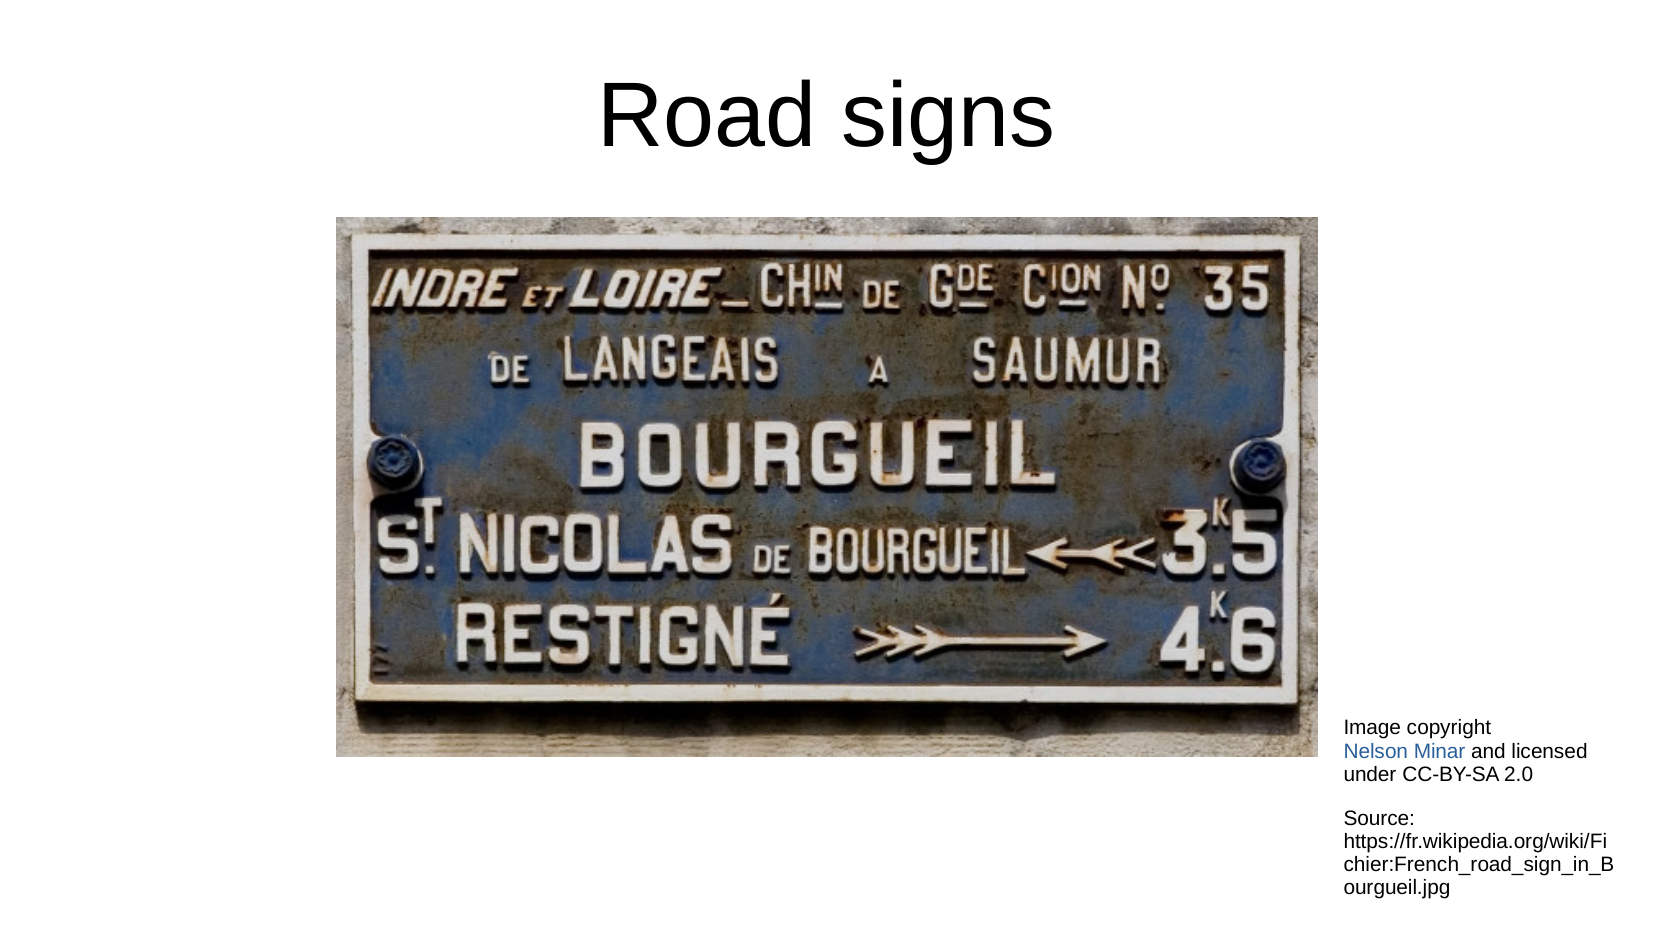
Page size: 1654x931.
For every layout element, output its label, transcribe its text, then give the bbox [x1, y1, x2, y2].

title Road signs [82, 37, 1571, 193]
picture [336, 217, 1318, 758]
text_box Image copyright Nelson Minar and licensed under CC-BY-SA 2.0 Source: https://fr.wikipedia.org/wiki/Fichier:French_road_sign_in_Bourgueil.jpg [1328, 708, 1631, 914]
